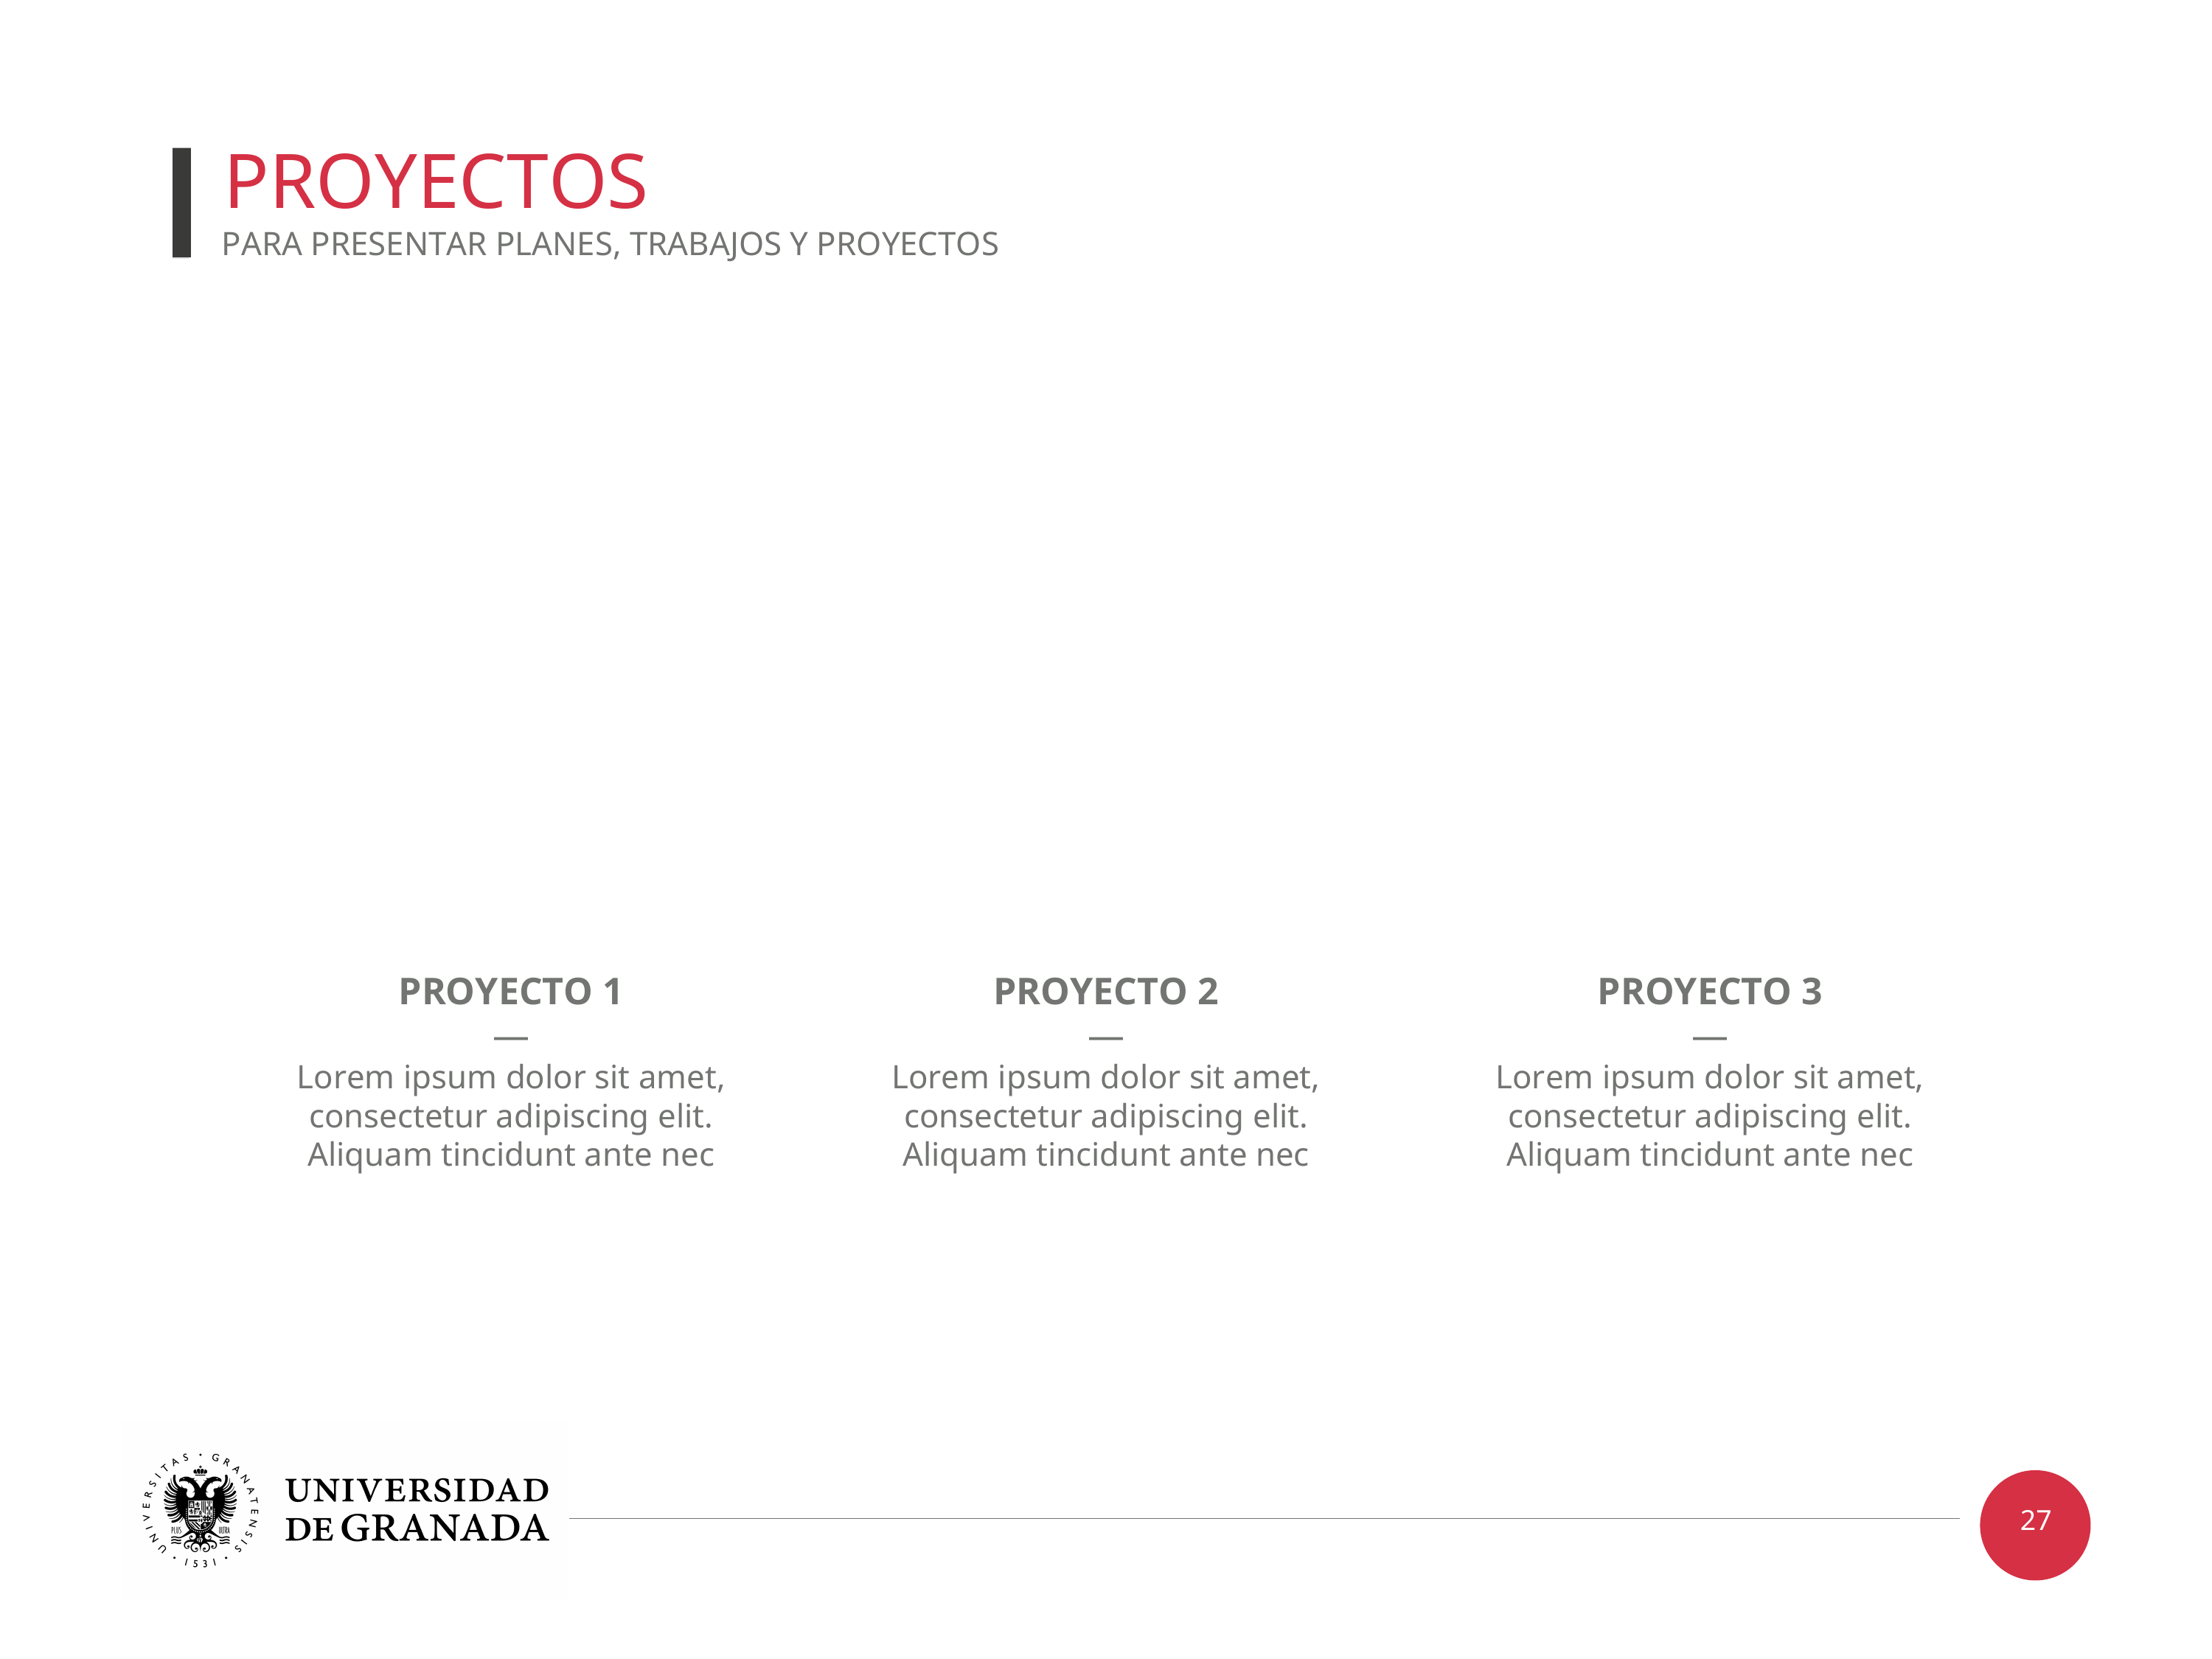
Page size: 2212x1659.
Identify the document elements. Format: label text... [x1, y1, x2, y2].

text_box PROYECTOS [212, 127, 2063, 229]
text_box PROYECTO 3 — Lorem ipsum dolor sit amet, consectetur adipiscing elit. Aliquam tincidunt ante nec [1464, 962, 1956, 1179]
text_box PARA PRESENTAR PLANES, TRABAJOS Y PROYECTOS [210, 218, 2061, 268]
text_box PROYECTO 2 — Lorem ipsum dolor sit amet, consectetur adipiscing elit. Aliquam tincidunt ante nec [860, 962, 1352, 1179]
picture [122, 1421, 569, 1600]
text_box PROYECTO 1 — Lorem ipsum dolor sit amet, consectetur adipiscing elit. Aliquam tincidunt ante nec [265, 962, 757, 1179]
text_box [173, 147, 191, 257]
